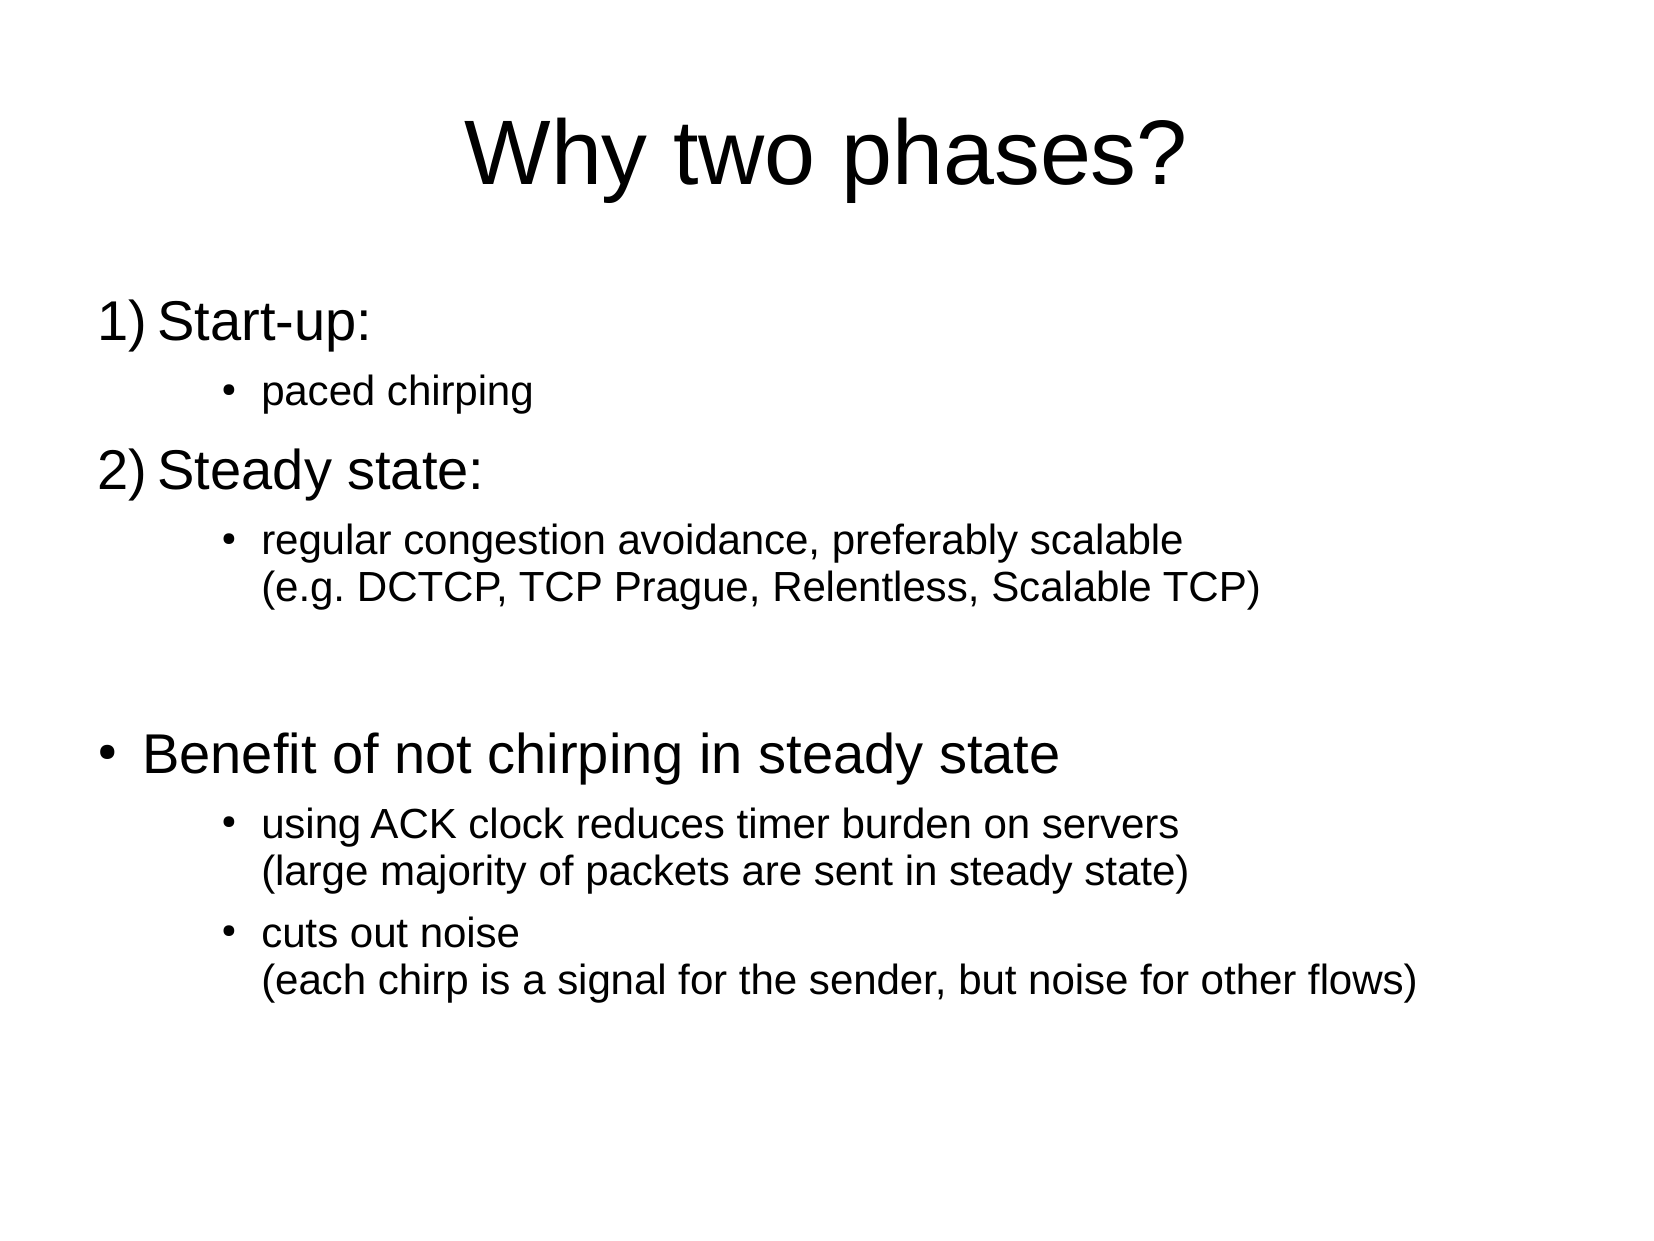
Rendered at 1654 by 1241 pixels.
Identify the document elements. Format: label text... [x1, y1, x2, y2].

title Why two phases? [82, 49, 1571, 257]
list Start-up: paced chirping Steady state: regular congestion avoidance, preferably scalable (e.g. DCTCP, TCP Prague, Relentless, Scalable TCP) Benefit of not chirping in steady state using ACK clock reduces timer burden on servers (large majority of packets are sent in steady state) cuts out noise (each chirp is a signal for the sender, but noise for other flows) [82, 290, 1571, 1010]
